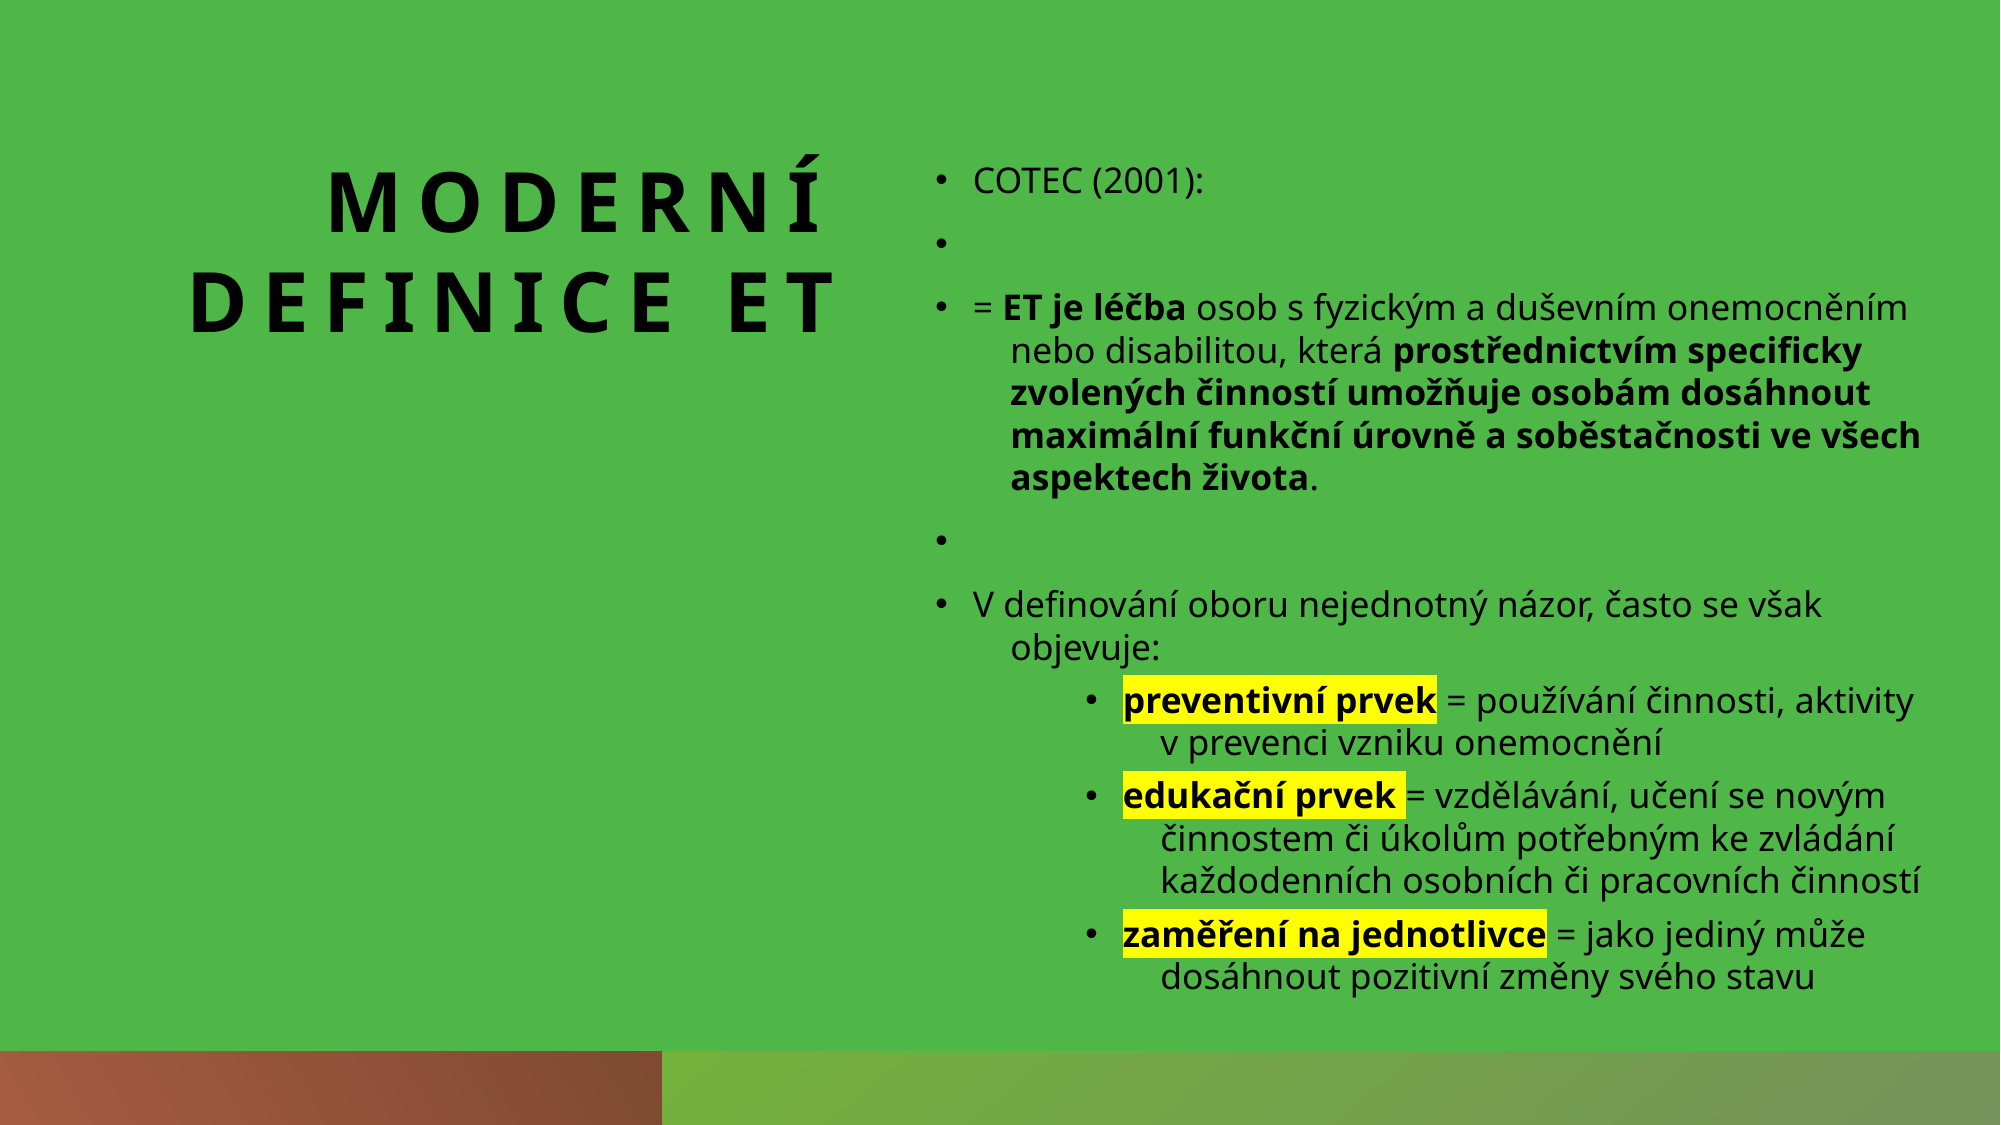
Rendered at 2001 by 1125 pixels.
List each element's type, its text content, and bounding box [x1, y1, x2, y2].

text_box [0, 0, 2000, 1125]
title Moderní definice et [186, 149, 856, 802]
list COTEC (2001): = ET je léčba osob s fyzickým a duševním onemocněním nebo disabilitou, která prostřednictvím specificky zvolených činností umožňuje osobám dosáhnout maximální funkční úrovně a soběstačnosti ve všech aspektech života. V definování oboru nejednotný názor, často se však objevuje: preventivní prvek = používání činnosti, aktivity v prevenci vzniku onemocnění edukační prvek = vzdělávání, učení se novým činnostem či úkolům potřebným ke zvládání každodenních osobních či pracovních činností zaměření na jednotlivce = jako jediný může dosáhnout pozitivní změny svého stavu [935, 158, 1940, 1038]
